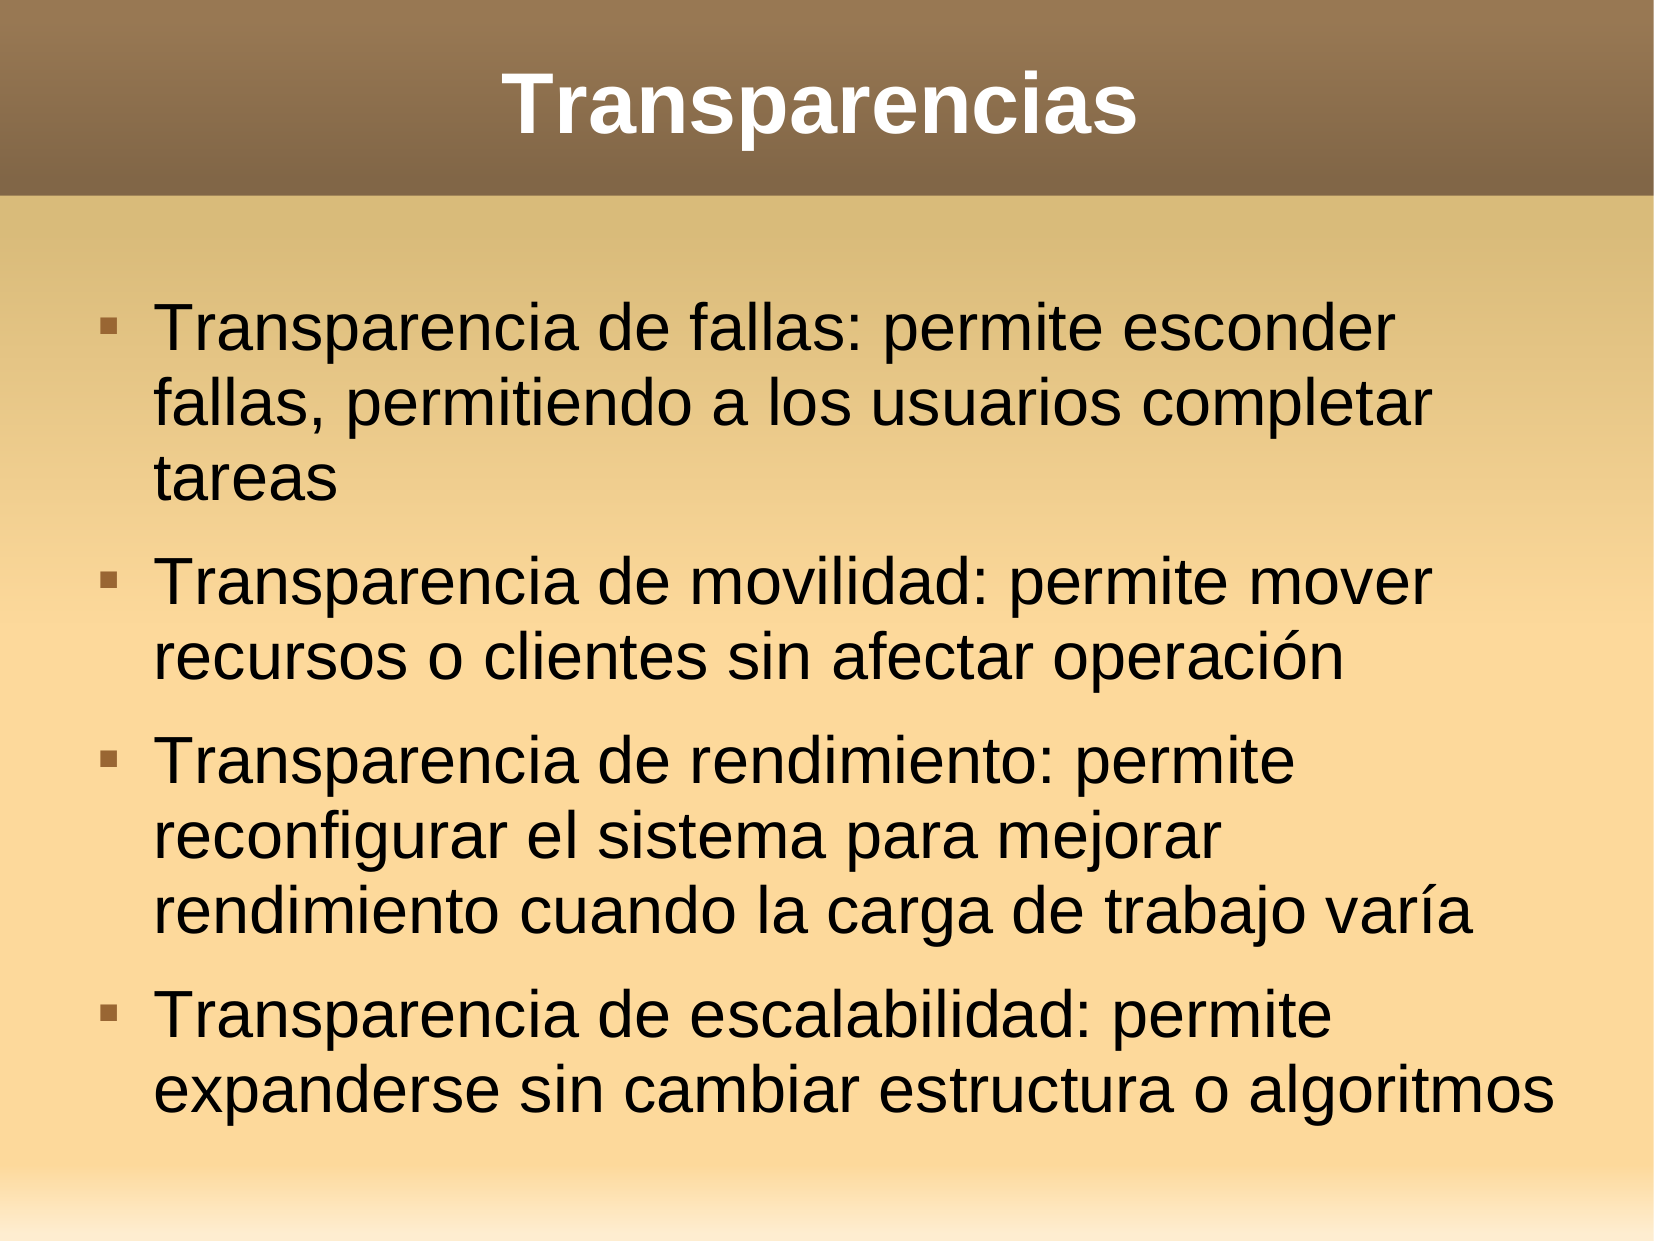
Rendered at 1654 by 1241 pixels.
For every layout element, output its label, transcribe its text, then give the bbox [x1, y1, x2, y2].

title Transparencias [76, 0, 1565, 208]
picture [0, 0, 1654, 1241]
list Transparencia de fallas: permite esconder fallas, permitiendo a los usuarios completar tareas Transparencia de movilidad: permite mover recursos o clientes sin afectar operación Transparencia de rendimiento: permite reconfigurar el sistema para mejorar rendimiento cuando la carga de trabajo varía Transparencia de escalabilidad: permite expanderse sin cambiar estructura o algoritmos [82, 290, 1571, 1127]
